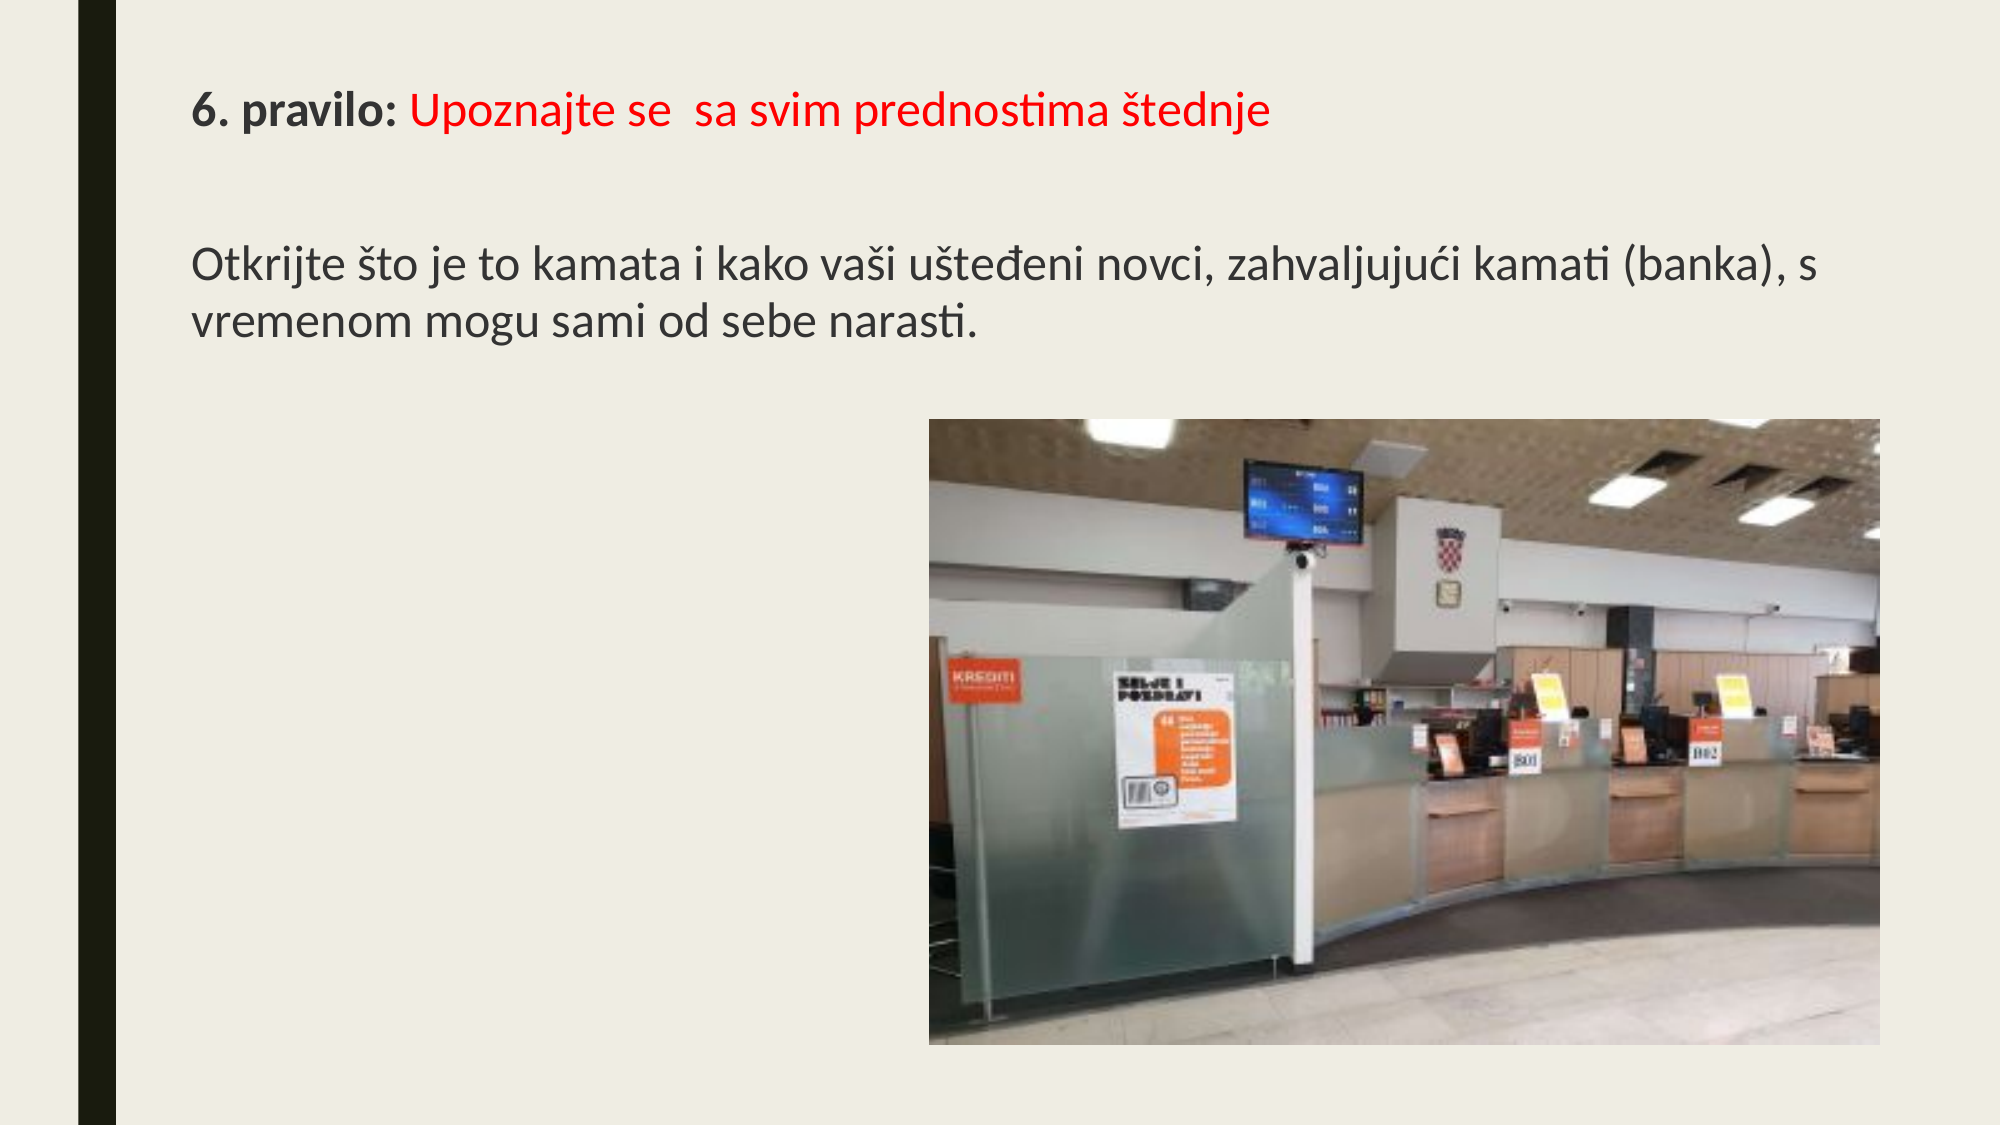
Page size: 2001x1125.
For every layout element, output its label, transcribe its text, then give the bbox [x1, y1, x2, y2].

list 6. pravilo: Upoznajte se sa svim prednostima štednje Otkrijte što je to kamata i kako vaši ušteđeni novci, zahvaljujući kamati (banka), s vremenom mogu sami od sebe narasti. [176, 73, 1880, 1045]
picture [929, 419, 1880, 1045]
